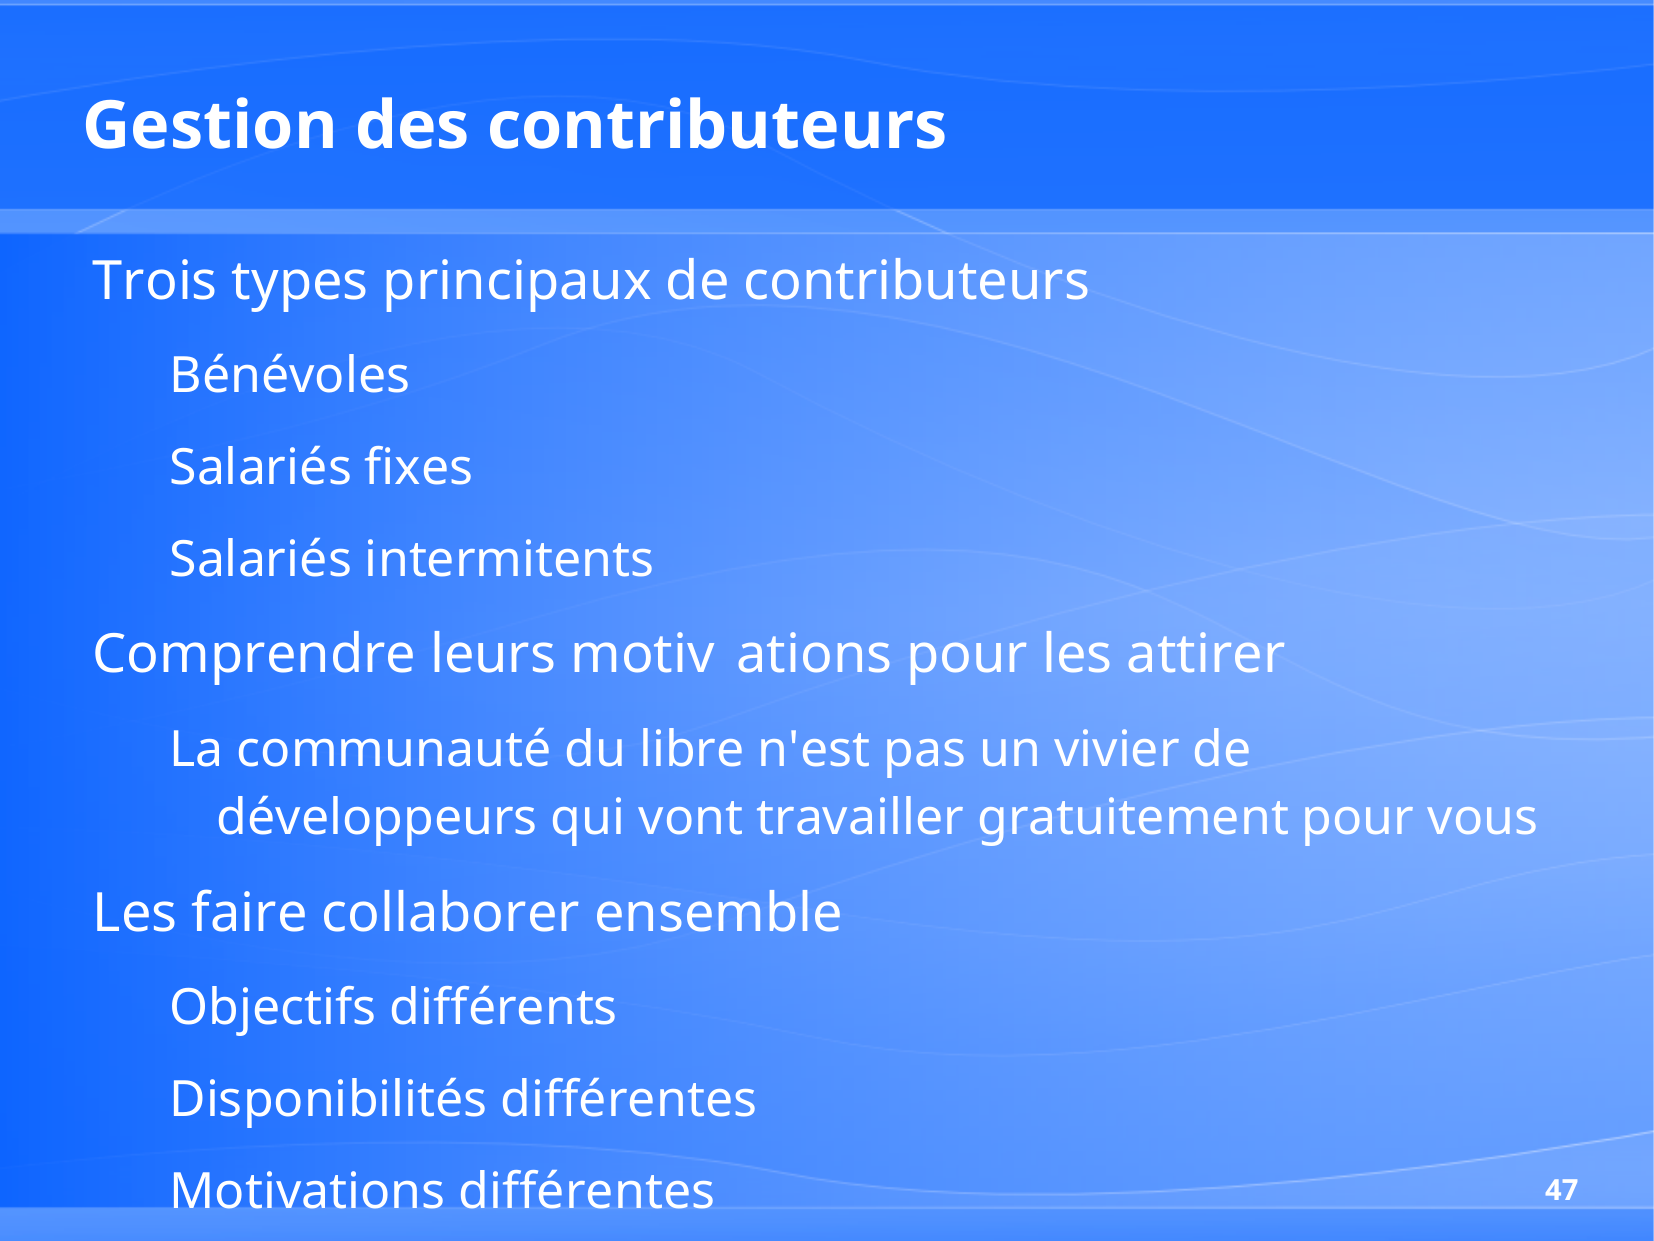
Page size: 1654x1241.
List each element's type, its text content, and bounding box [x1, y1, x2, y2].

picture [0, 0, 1654, 1241]
title Gestion des contributeurs [23, 15, 1625, 229]
list Trois types principaux de contributeurs Bénévoles Salariés fixes Salariés intermitents Comprendre leurs motiv ations pour les attirer La communauté du libre n'est pas un vivier de développeurs qui vont travailler gratuitement pour vous Les faire collaborer ensemble Objectifs différents Disponibilités différentes Motivations différentes [75, 241, 1564, 1169]
